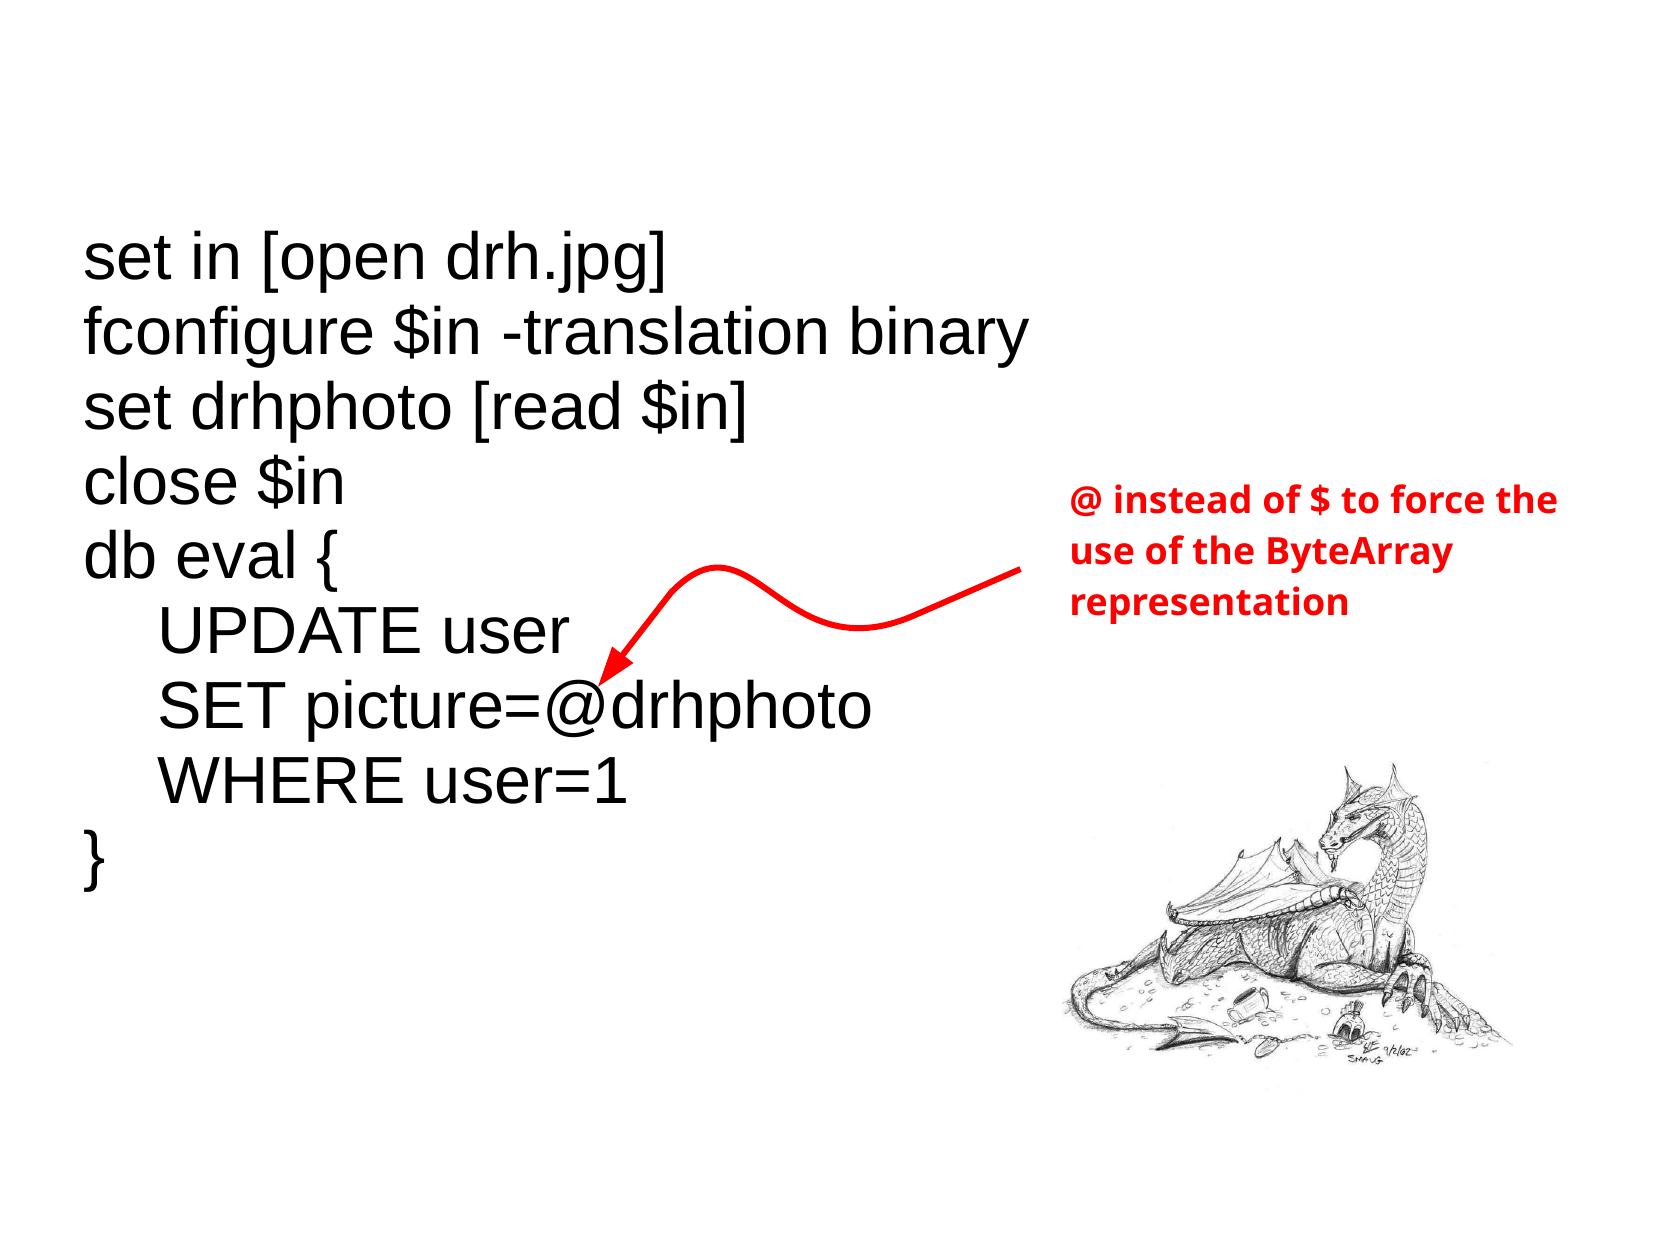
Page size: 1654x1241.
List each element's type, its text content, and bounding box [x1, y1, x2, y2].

picture [1062, 761, 1513, 1105]
text_box @ instead of $ to force the use of the ByteArray representation [1051, 462, 1616, 652]
text_box set in [open drh.jpg] fconfigure $in -translation binary set drhphoto [read $in] close $in db eval { UPDATE user SET picture=@drhphoto WHERE user=1 } [68, 212, 1047, 918]
